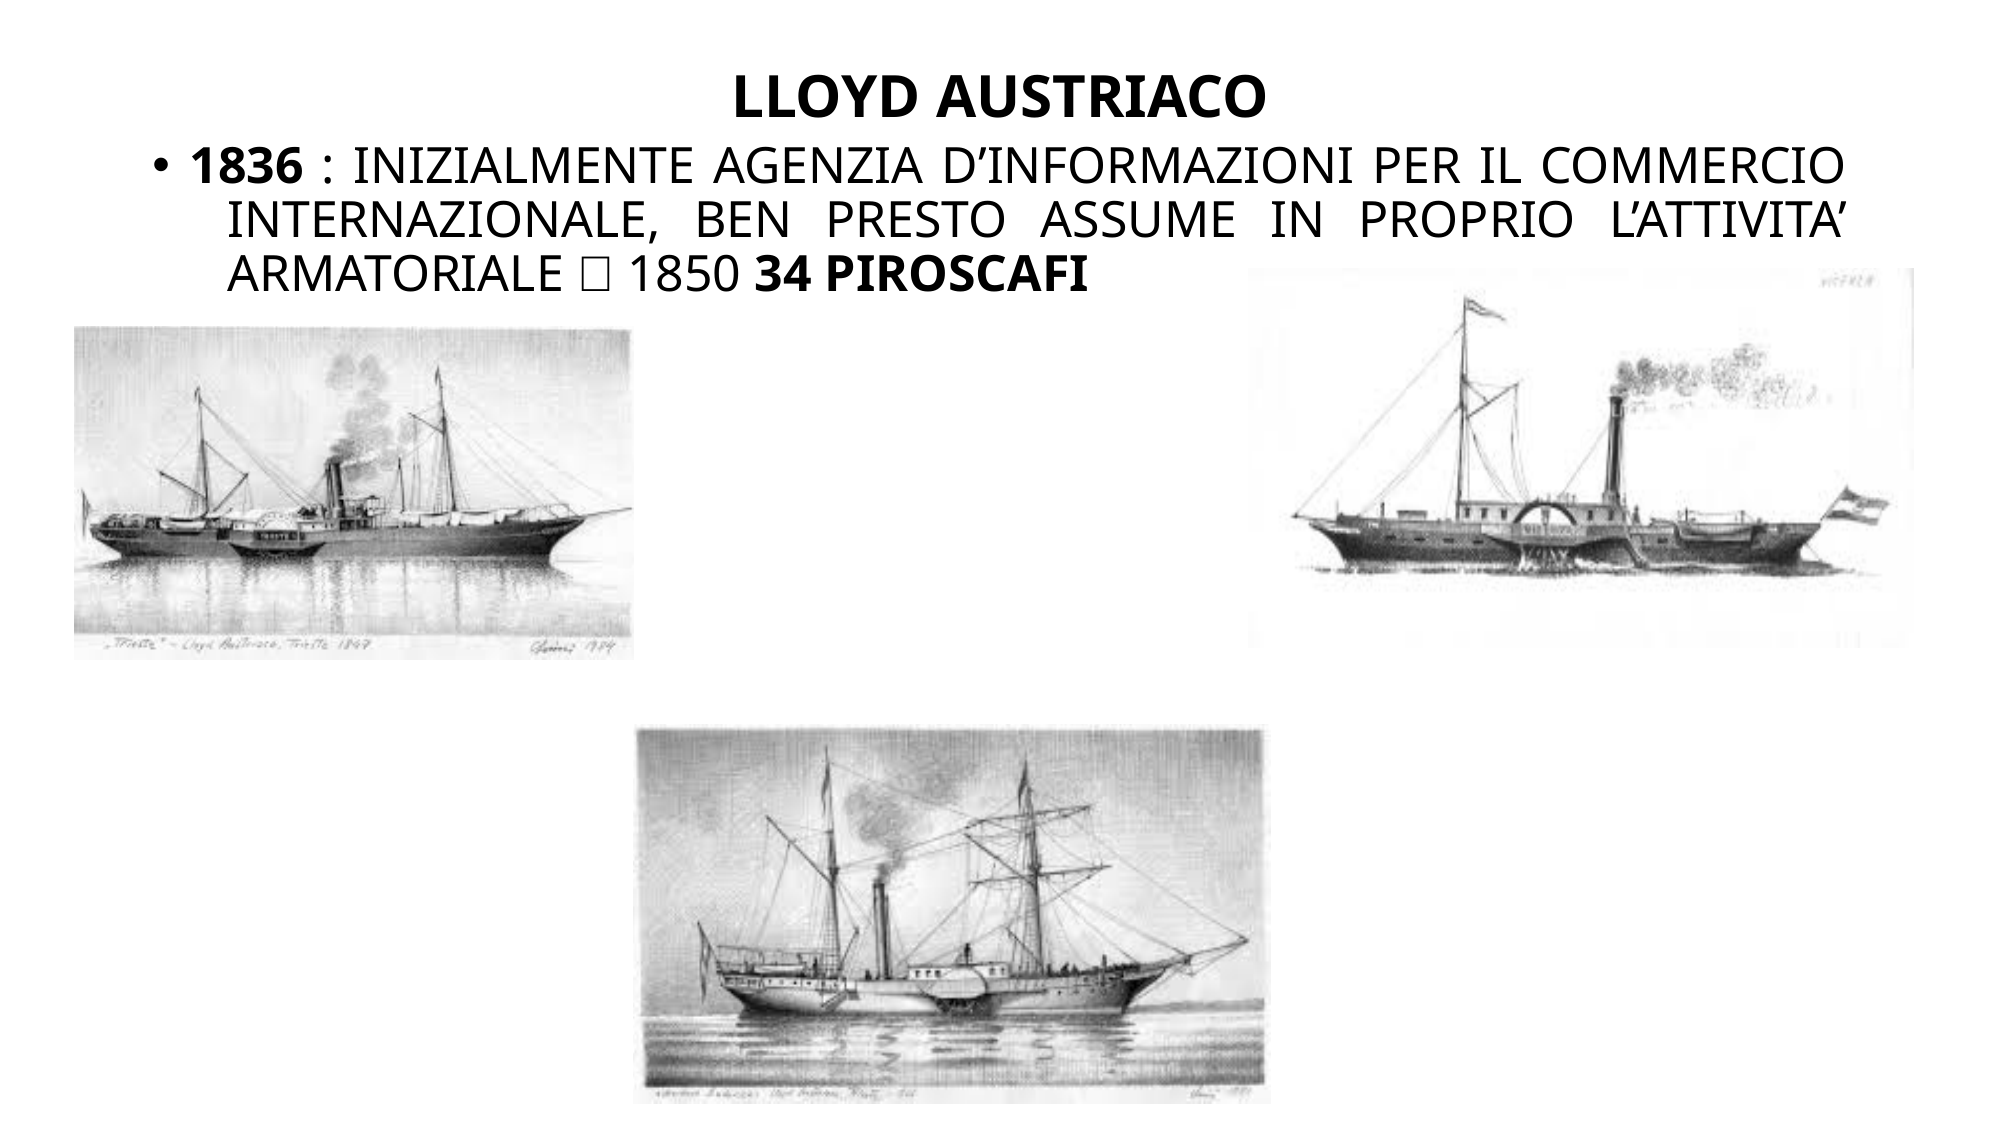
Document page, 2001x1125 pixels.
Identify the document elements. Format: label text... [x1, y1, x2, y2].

picture [74, 326, 634, 660]
list 1836 : INIZIALMENTE AGENZIA D’INFORMAZIONI PER IL COMMERCIO INTERNAZIONALE, BEN PRESTO ASSUME IN PROPRIO L’ATTIVITA’ ARMATORIALE  1850 34 PIROSCAFI [137, 132, 1863, 1014]
picture [633, 724, 1271, 1104]
picture [1248, 268, 1914, 648]
title LLOYD AUSTRIACO [137, 59, 1863, 112]
